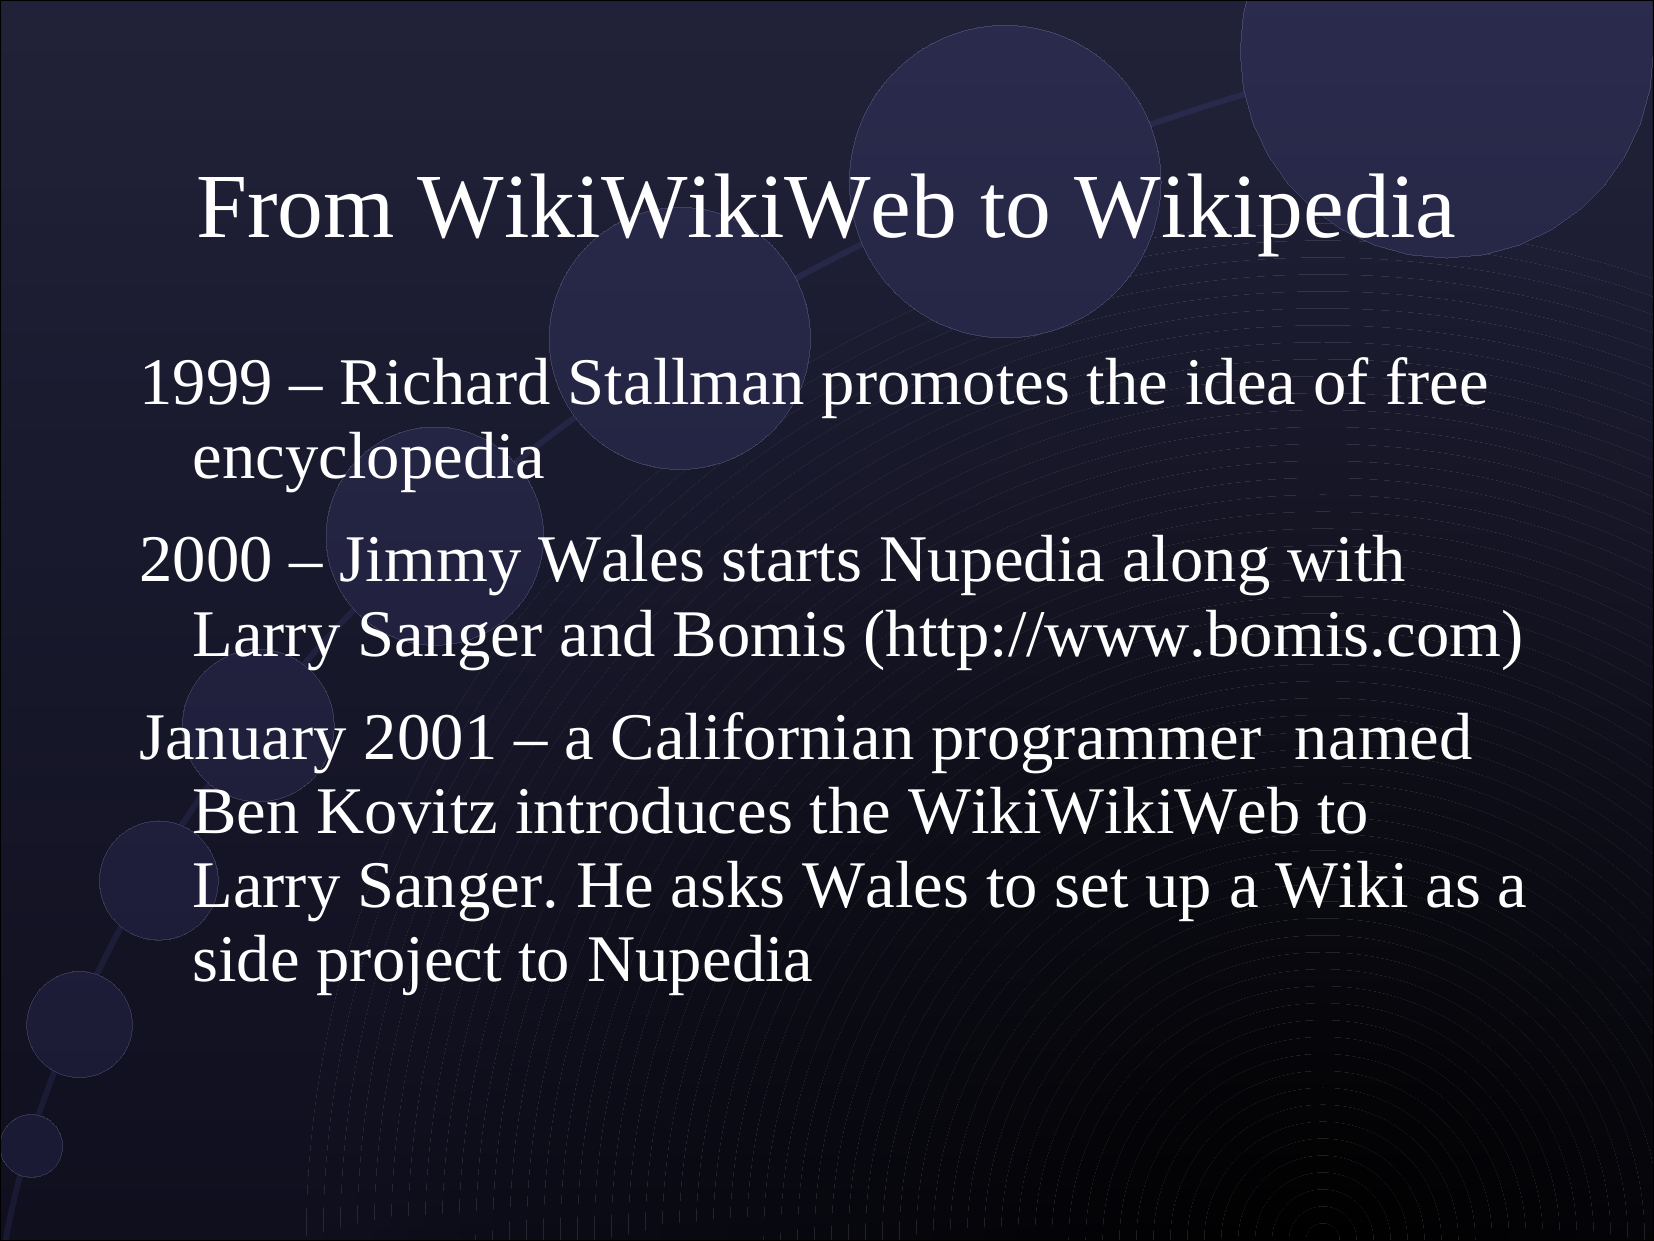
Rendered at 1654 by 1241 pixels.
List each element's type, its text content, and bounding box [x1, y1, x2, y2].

list 1999 – Richard Stallman promotes the idea of free encyclopedia 2000 – Jimmy Wales starts Nupedia along with Larry Sanger and Bomis (http://www.bomis.com) January 2001 – a Californian programmer named Ben Kovitz introduces the WikiWikiWeb to Larry Sanger. He asks Wales to set up a Wiki as a side project to Nupedia [121, 344, 1534, 1127]
title From WikiWikiWeb to Wikipedia [121, 102, 1534, 311]
